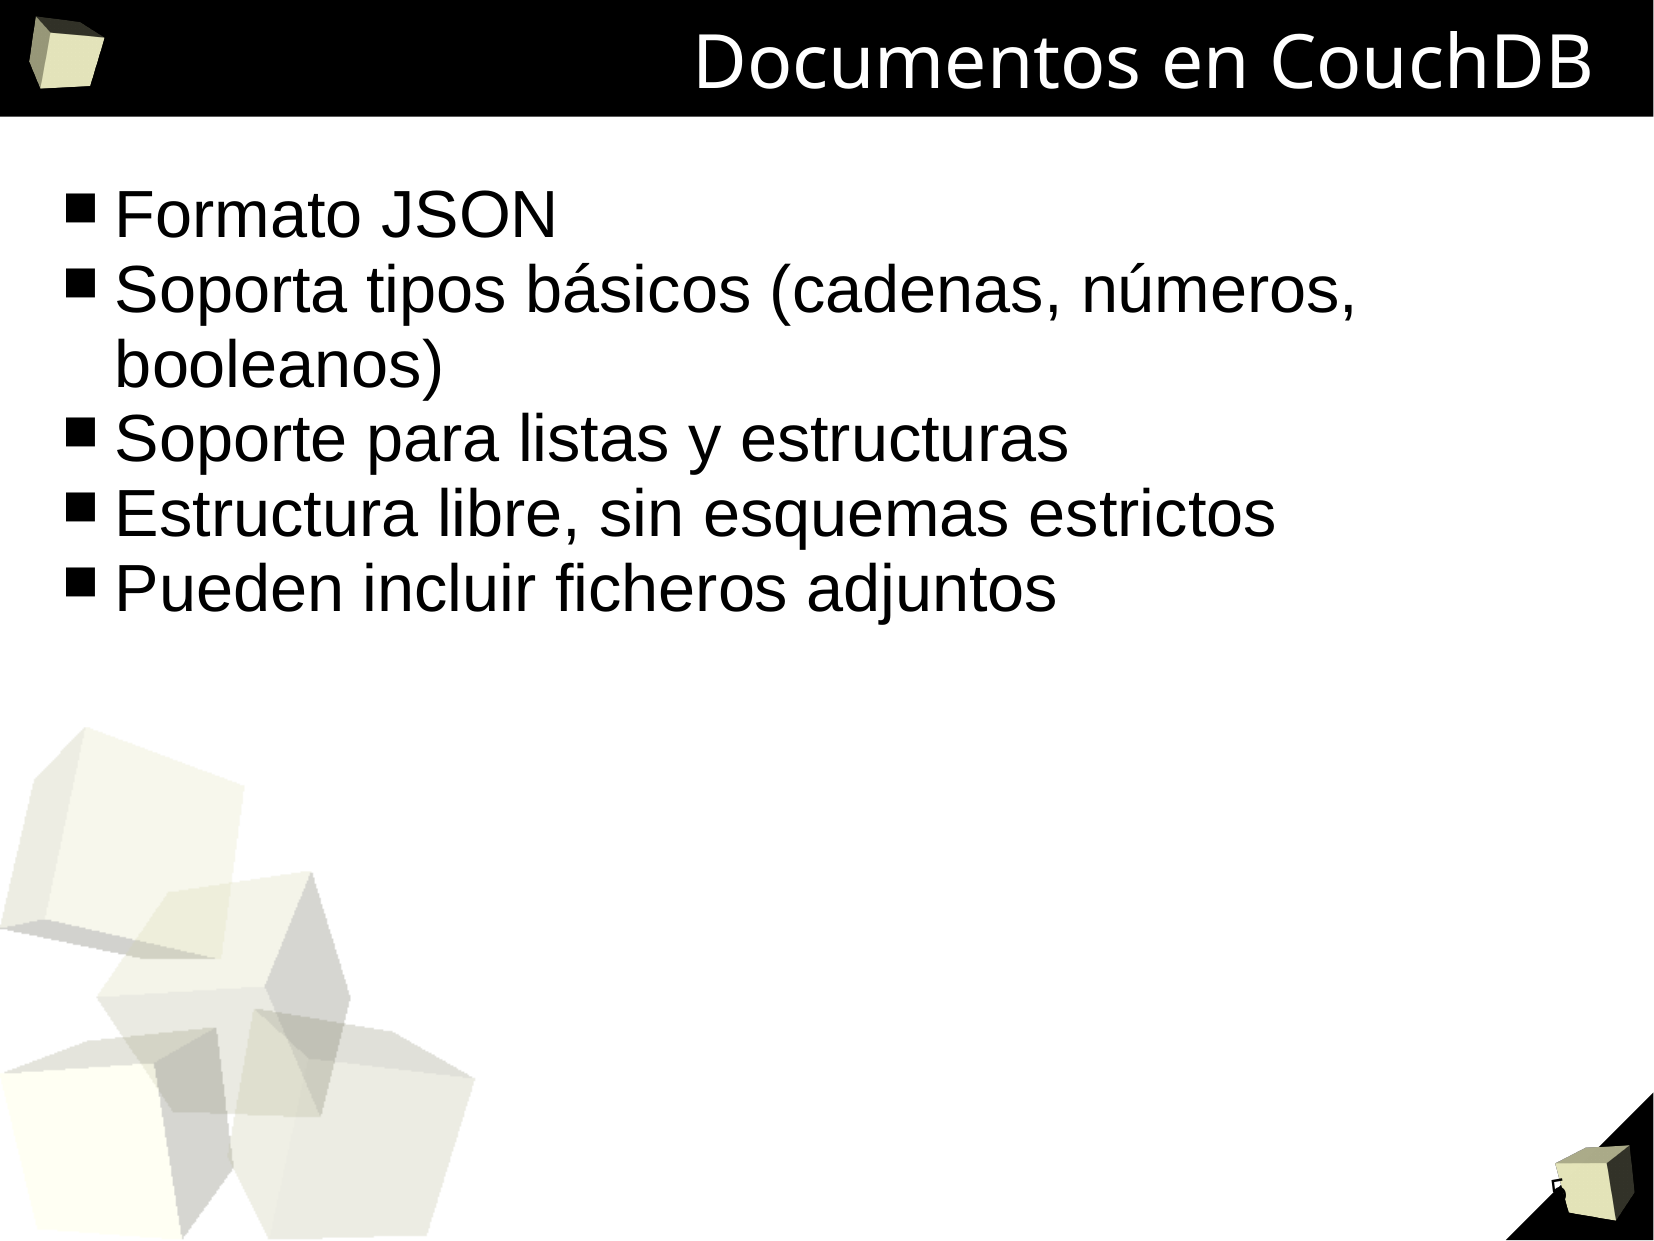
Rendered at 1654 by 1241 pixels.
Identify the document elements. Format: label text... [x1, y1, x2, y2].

picture [0, 726, 477, 1241]
list Formato JSON Soporta tipos básicos (cadenas, números, booleanos) Soporte para listas y estructuras Estructura libre, sin esquemas estrictos Pueden incluir ficheros adjuntos [44, 177, 1611, 1200]
title Documentos en CouchDB [118, 0, 1595, 119]
